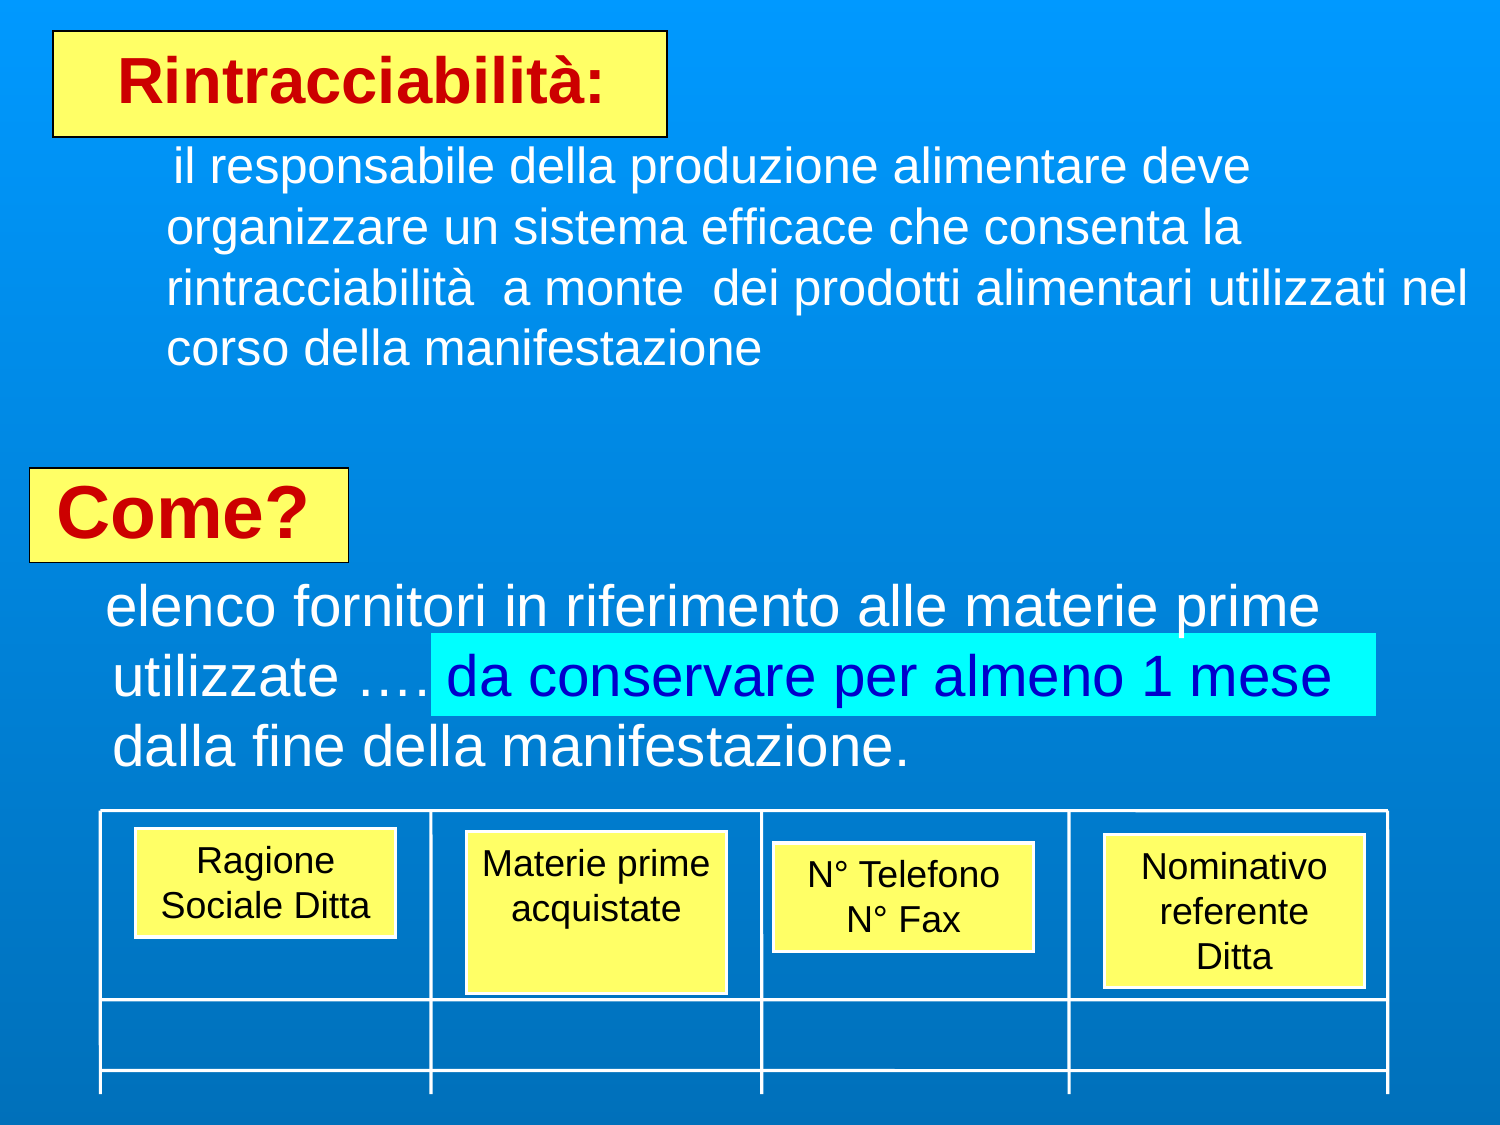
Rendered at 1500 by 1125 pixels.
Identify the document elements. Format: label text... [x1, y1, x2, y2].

text_box [29, 468, 41, 563]
text_box Come? elenco fornitori in riferimento alle materie prime utilizzate …. da conservare per almeno 1 mese dalla fine della manifestazione. [41, 456, 1488, 716]
list Rintracciabilità: il responsabile della produzione alimentare deve organizzare un sistema efficace che consenta la rintracciabilità a monte dei prodotti alimentari utilizzati nel corso della manifestazione [53, 31, 1500, 386]
text_box Ragione Sociale Ditta [135, 828, 396, 937]
text_box N° Telefono N° Fax [773, 842, 1034, 952]
text_box Nominativo referente Ditta [1104, 834, 1365, 988]
text_box Materie prime acquistate [466, 831, 727, 994]
